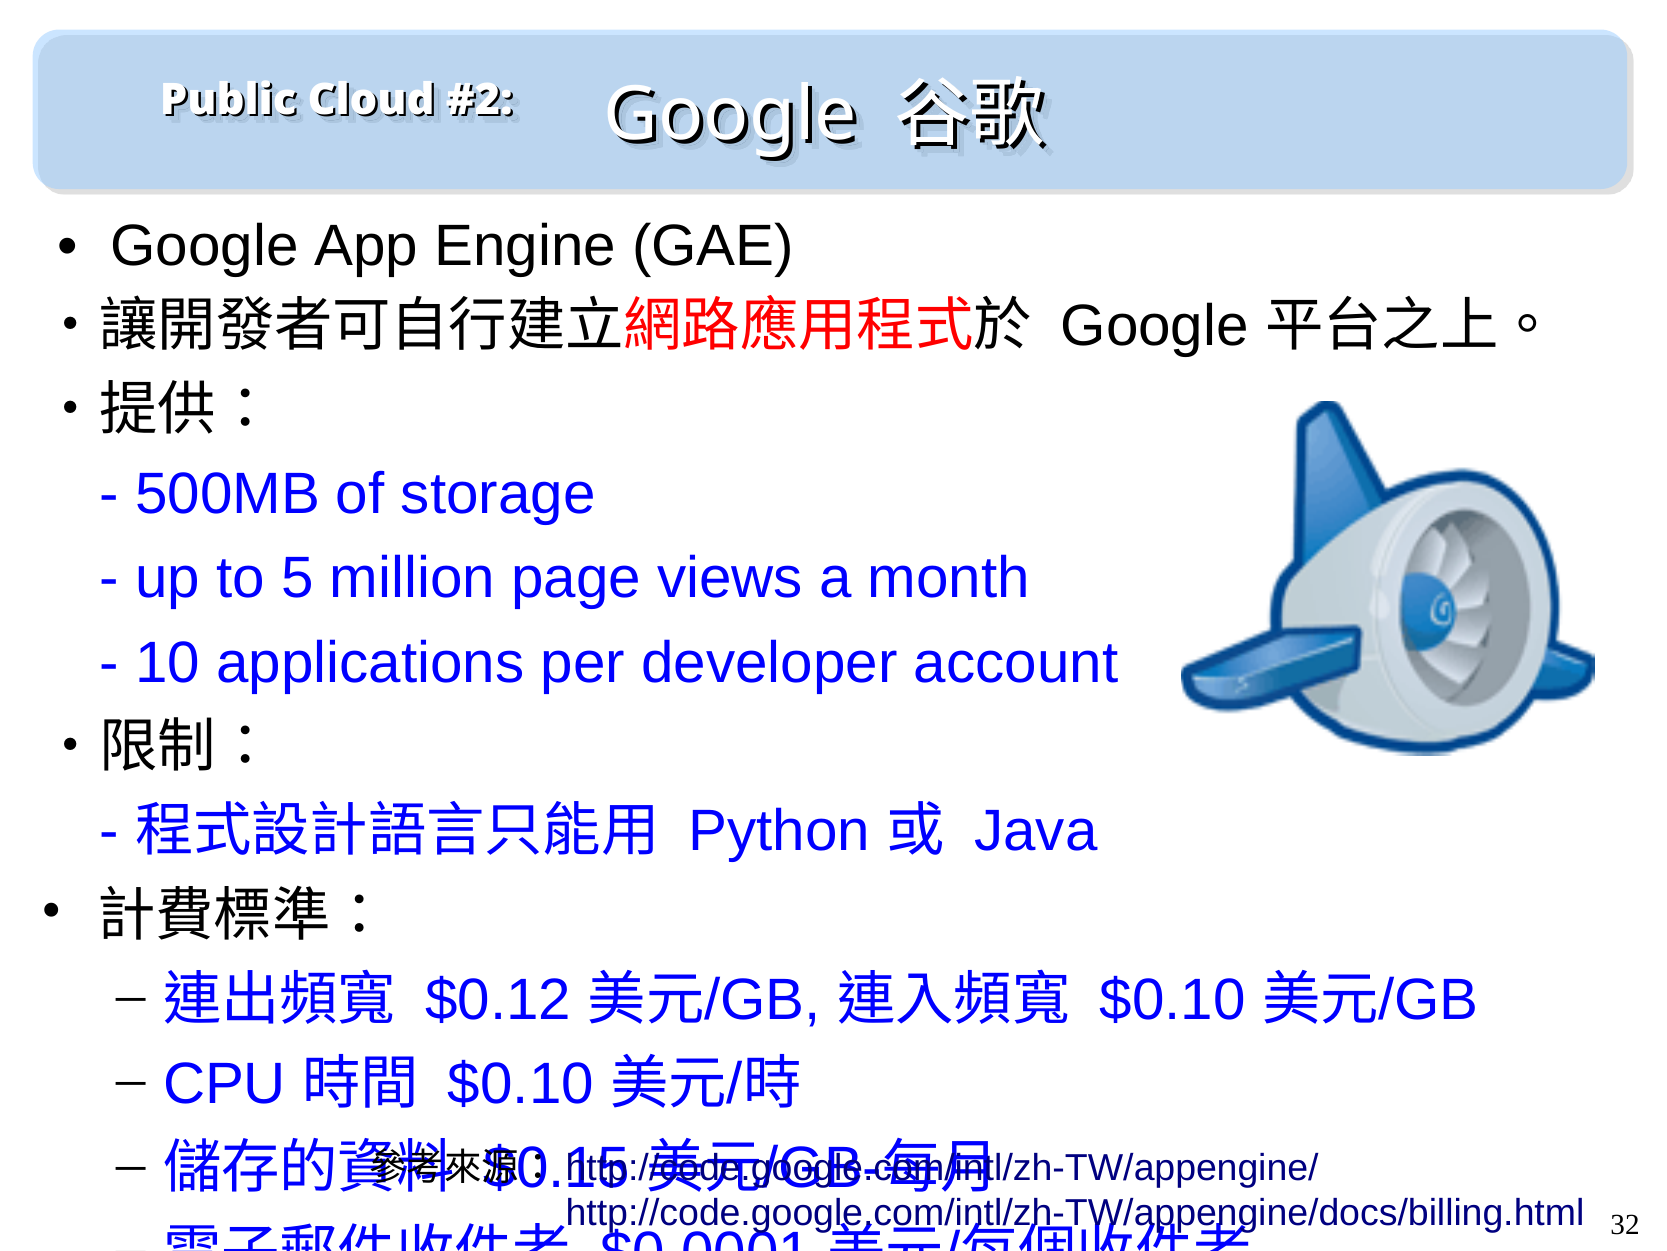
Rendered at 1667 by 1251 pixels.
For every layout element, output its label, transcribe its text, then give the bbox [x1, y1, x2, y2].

text_box 參考來源：http://code.google.com/intl/zh-TW/appengine/ http://code.google.com/intl/zh-TW/appengine/docs/billing.html [354, 1135, 1654, 1241]
picture [1181, 401, 1595, 756]
list • Google App Engine (GAE) •讓開發者可自行建立網路應用程式於 Google 平台之上。 •提供： - 500MB of storage - up to 5 million page views a month - 10 applications per developer account •限制： - 程式設計語言只能用 Python 或 Java 計費標準： 連出頻寬 $0.12 美元/GB, 連入頻寬 $0.10 美元/GB CPU 時間 $0.10 美元/時 儲存的資料 $0.15 美元/GB-每月 電子郵件收件者 $0.0001 美元/每個收件者 [41, 212, 1607, 1115]
text_box Public Cloud #2: Google 谷歌 [32, 29, 1628, 190]
